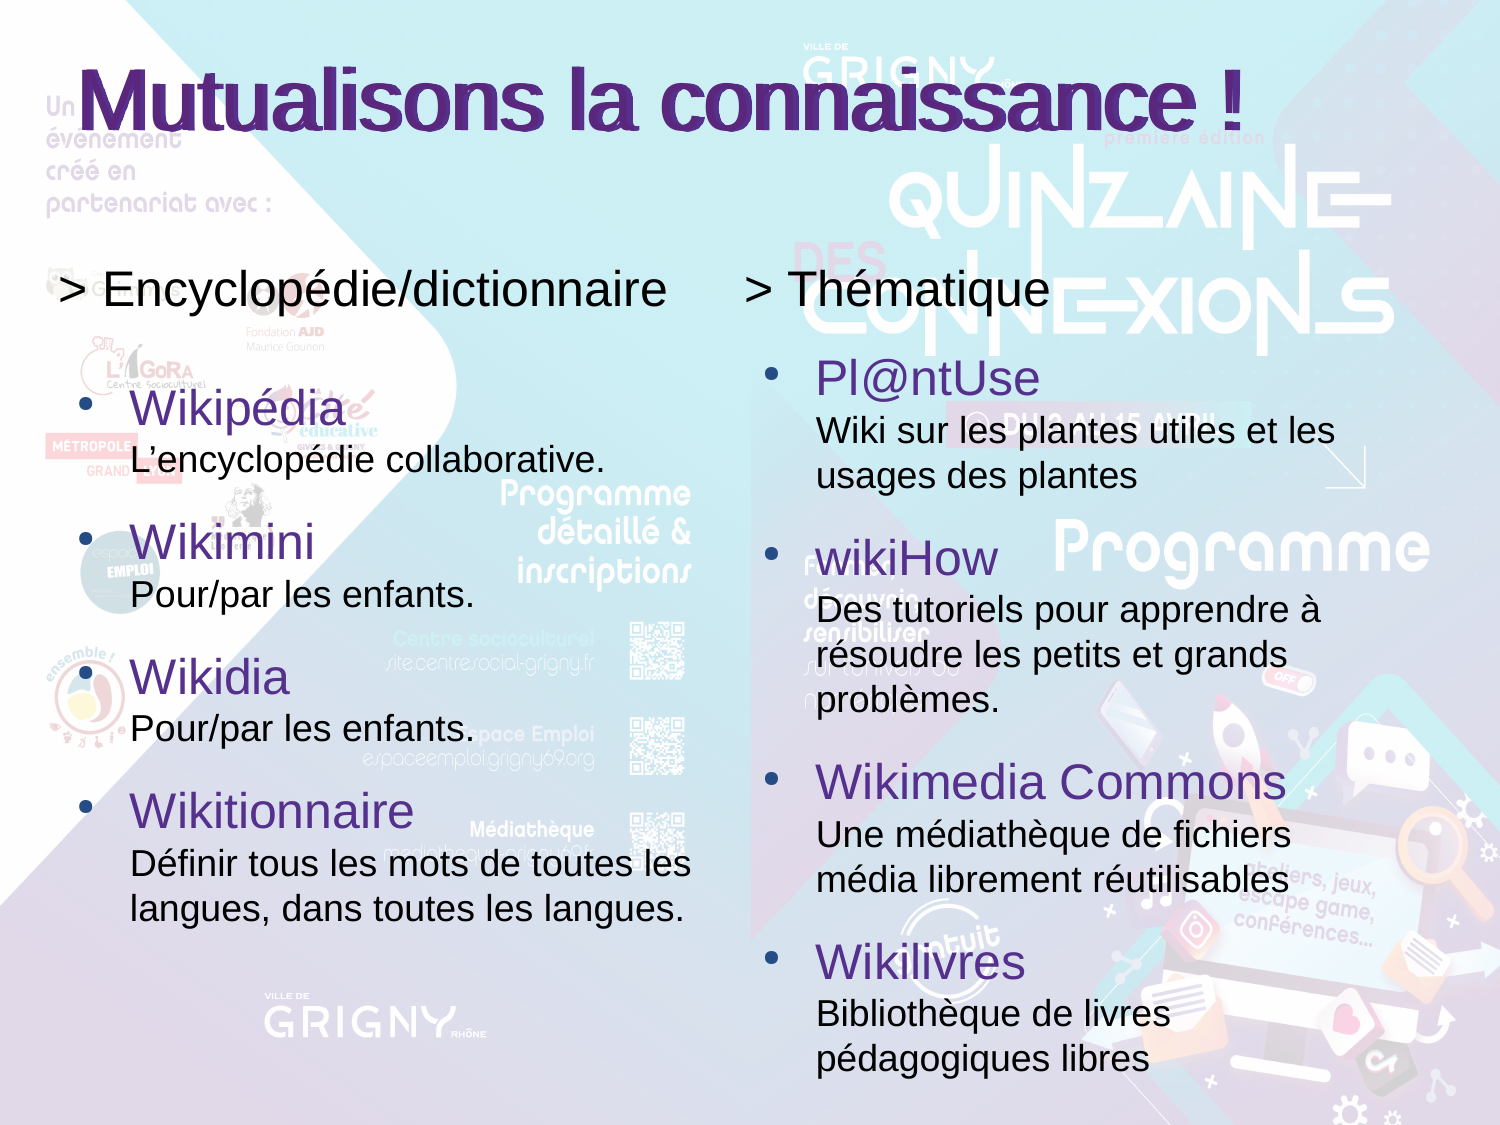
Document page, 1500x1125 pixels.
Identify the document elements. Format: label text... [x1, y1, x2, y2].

title Mutualisons la connaissance ! [75, 29, 1425, 148]
list > Encyclopédie/dictionnaire Wikipédia L’encyclopédie collaborative. Wikimini Pour/par les enfants. Wikidia Pour/par les enfants. Wikitionnaire Définir tous les mots de toutes les langues, dans toutes les langues. > Thématique Pl@ntUse Wiki sur les plantes utiles et les usages des plantes wikiHow Des tutoriels pour apprendre à résoudre les petits et grands problèmes. Wikimedia Commons Une médiathèque de fichiers média librement réutilisables Wikilivres Bibliothèque de livres pédagogiques libres [59, 256, 1402, 1034]
